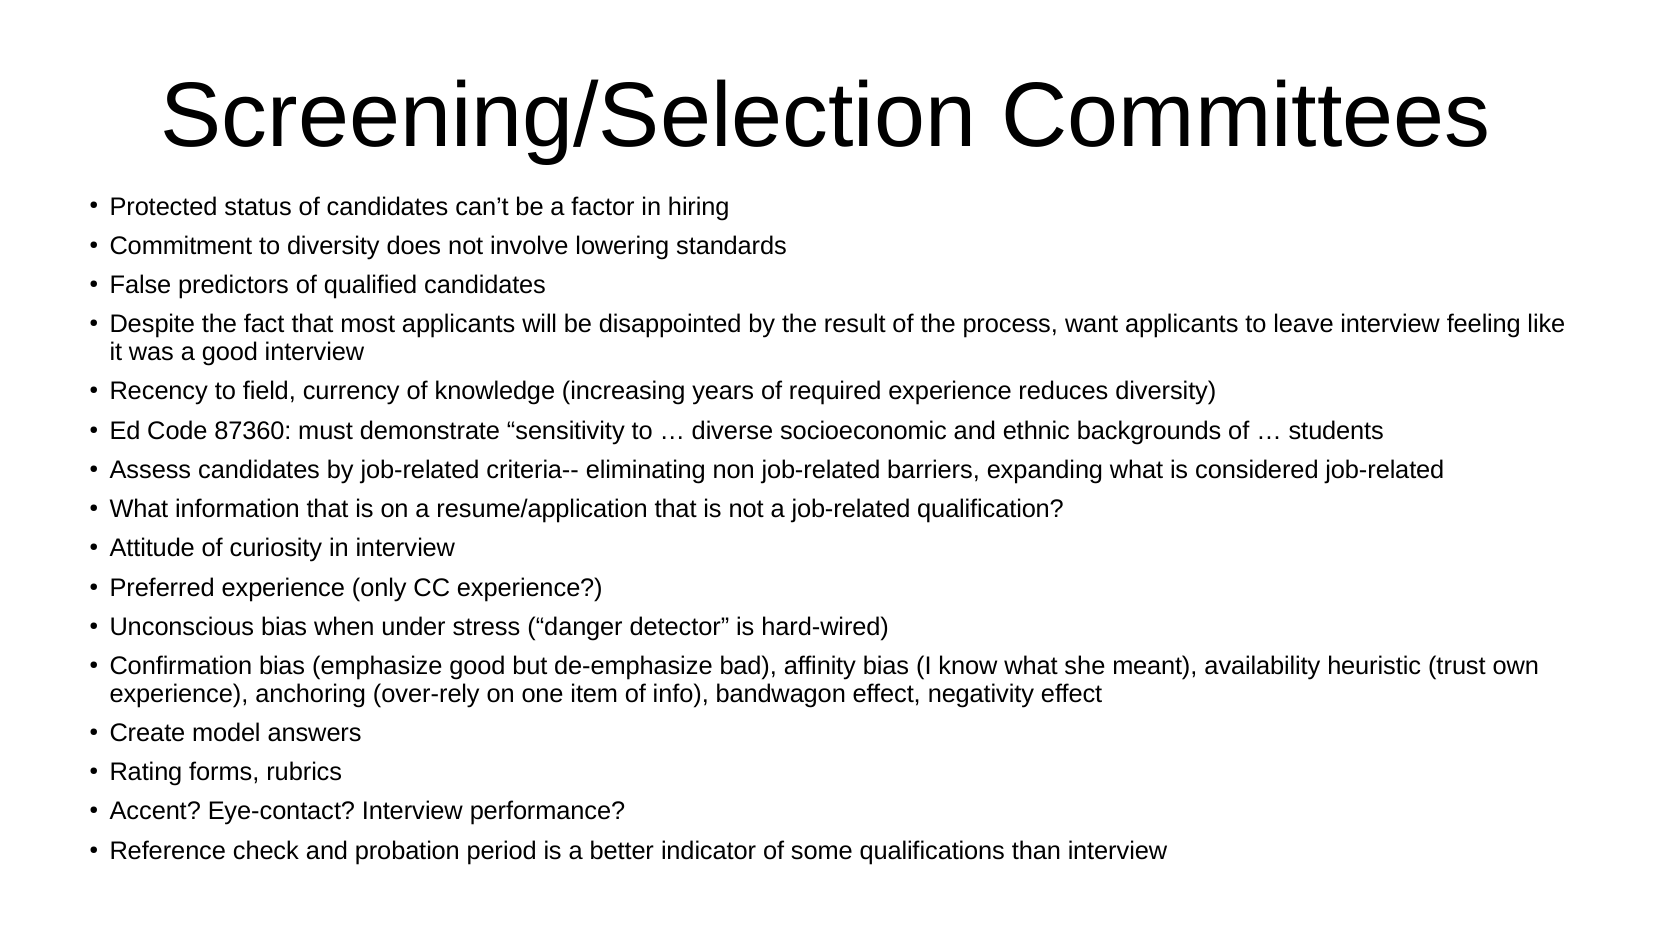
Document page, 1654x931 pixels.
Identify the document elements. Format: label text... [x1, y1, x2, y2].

list Protected status of candidates can’t be a factor in hiring Commitment to diversity does not involve lowering standards False predictors of qualified candidates Despite the fact that most applicants will be disappointed by the result of the process, want applicants to leave interview feeling like it was a good interview Recency to field, currency of knowledge (increasing years of required experience reduces diversity) Ed Code 87360: must demonstrate “sensitivity to … diverse socioeconomic and ethnic backgrounds of … students Assess candidates by job-related criteria-- eliminating non job-related barriers, expanding what is considered job-related What information that is on a resume/application that is not a job-related qualification? Attitude of curiosity in interview Preferred experience (only CC experience?) Unconscious bias when under stress (“danger detector” is hard-wired) Confirmation bias (emphasize good but de-emphasize bad), affinity bias (I know what she meant), availability heuristic (trust own experience), anchoring (over-rely on one item of info), bandwagon effect, negativity effect Create model answers Rating forms, rubrics Accent? Eye-contact? Interview performance? Reference check and probation period is a better indicator of some qualifications than interview [82, 192, 1571, 871]
title Screening/Selection Committees [82, 37, 1571, 192]
